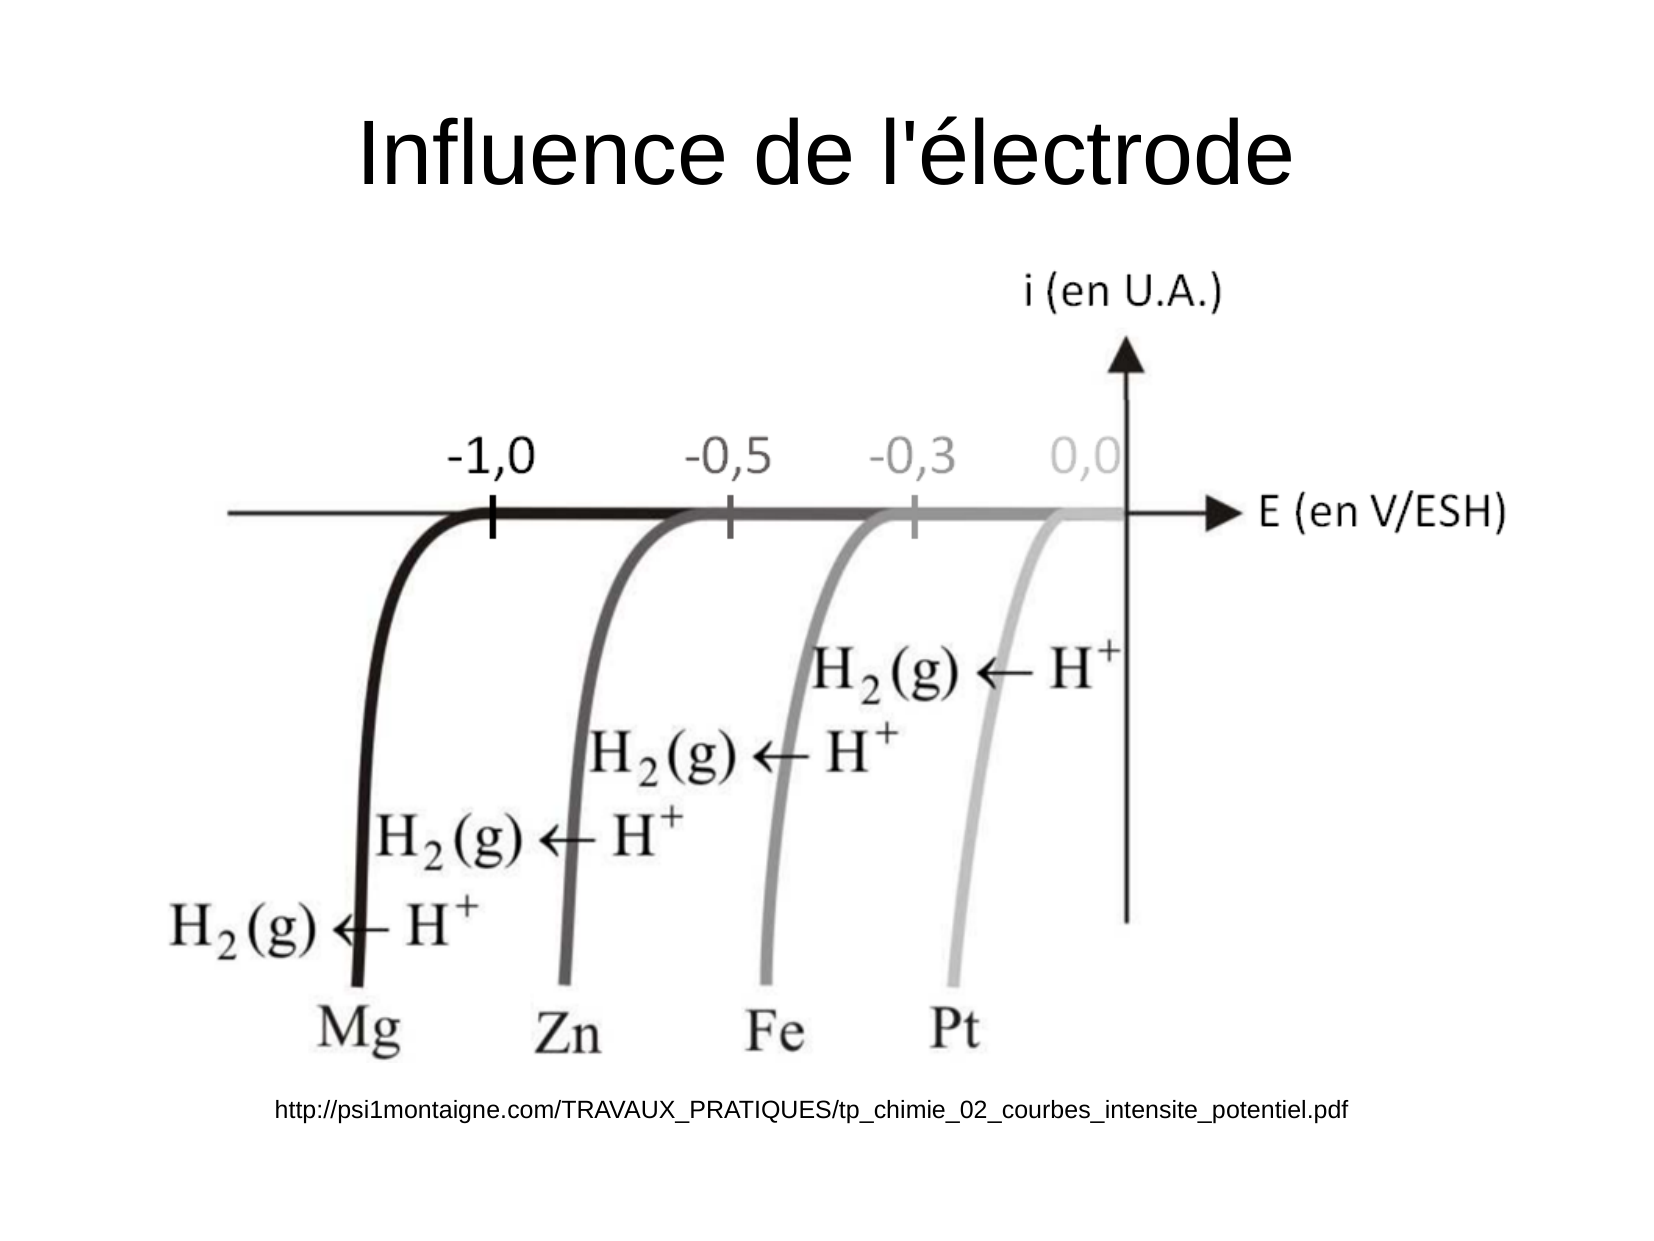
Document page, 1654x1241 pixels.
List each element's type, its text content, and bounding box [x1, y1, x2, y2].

picture [165, 267, 1512, 1063]
title Influence de l'électrode [82, 49, 1571, 257]
text_box http://psi1montaigne.com/TRAVAUX_PRATIQUES/tp_chimie_02_courbes_intensite_potentiel.pdf [259, 1088, 1400, 1146]
